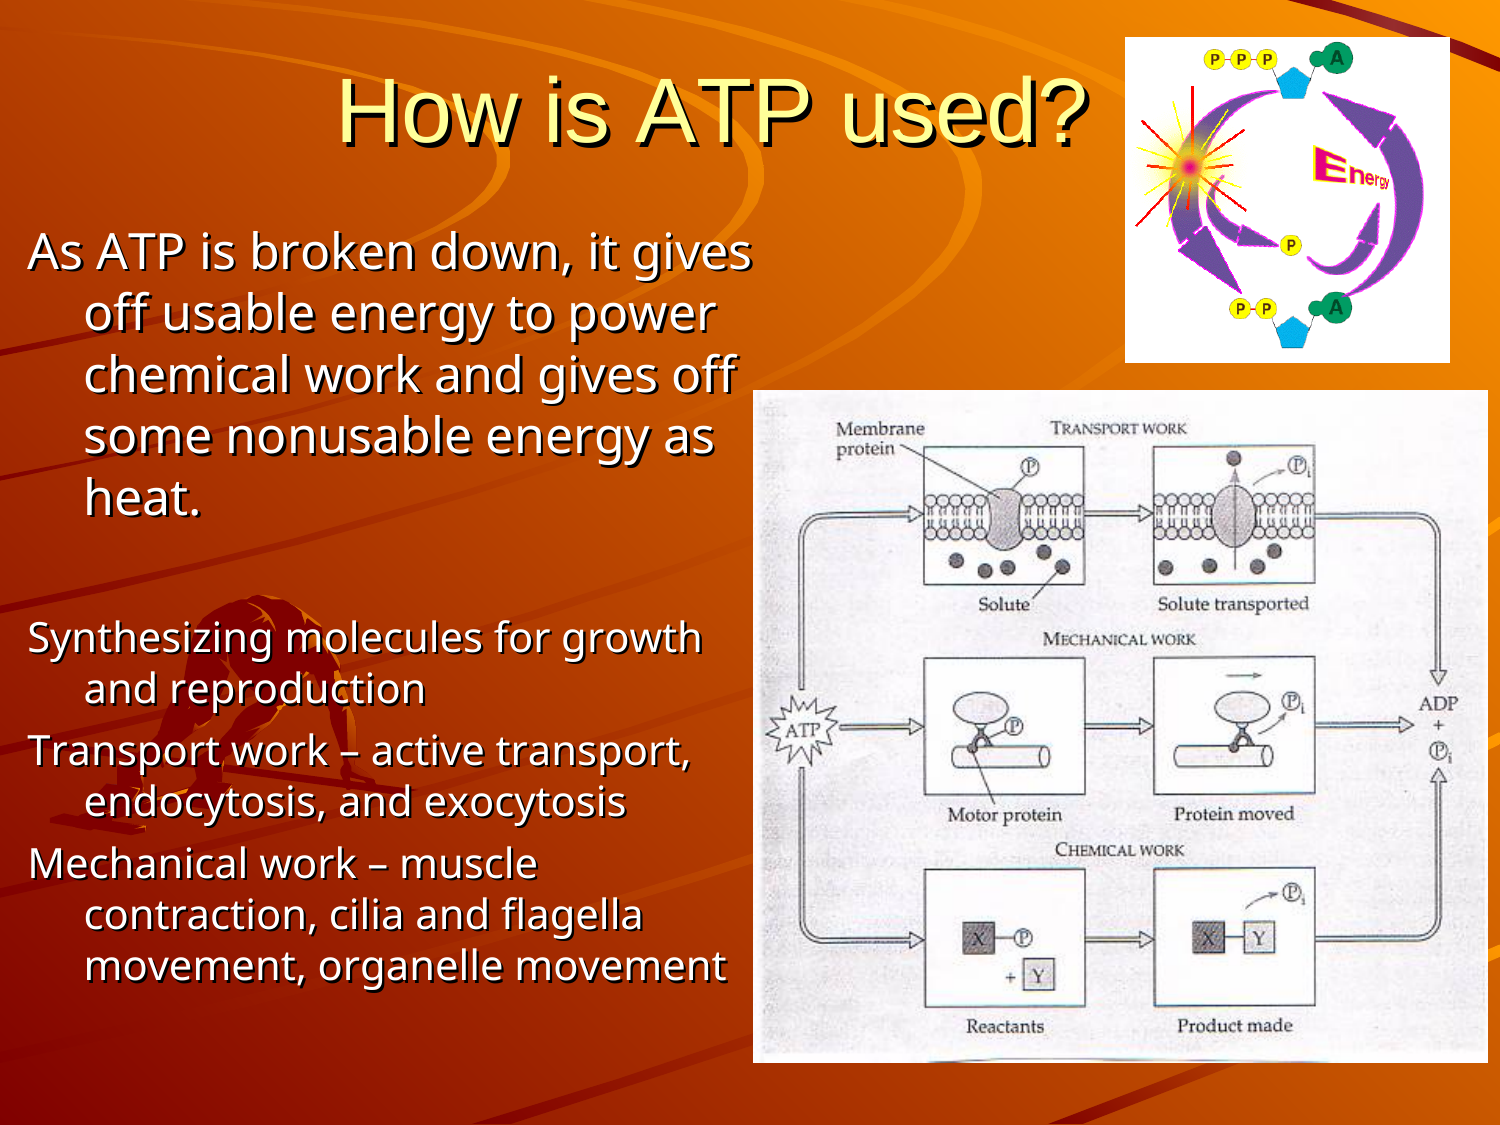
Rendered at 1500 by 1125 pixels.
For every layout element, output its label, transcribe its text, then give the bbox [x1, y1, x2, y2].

title How is ATP used? [37, 12, 1388, 171]
picture [753, 390, 1488, 1063]
picture [1125, 37, 1450, 363]
list As ATP is broken down, it gives off usable energy to power chemical work and gives off some nonusable energy as heat. Synthesizing molecules for growth and reproduction Transport work – active transport, endocytosis, and exocytosis Mechanical work – muscle contraction, cilia and flagella movement, organelle movement [12, 212, 775, 1092]
